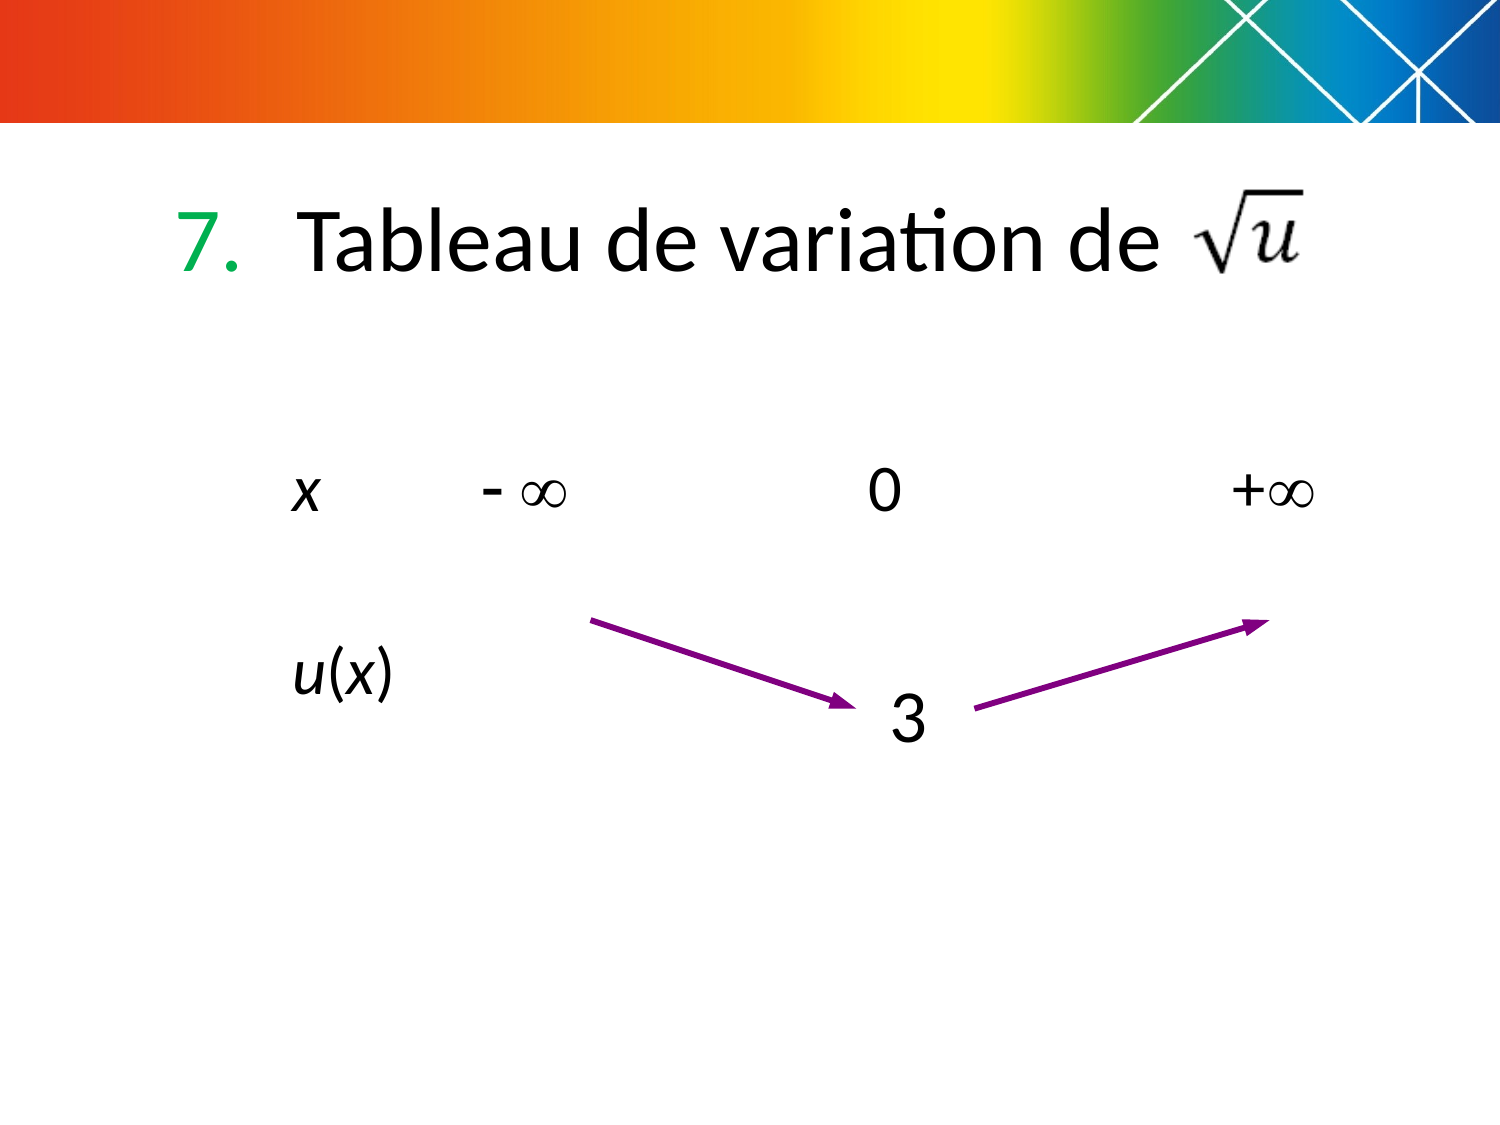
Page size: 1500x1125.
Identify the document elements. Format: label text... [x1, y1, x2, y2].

table_cell 3 [467, 549, 1372, 787]
picture [1340, 0, 1500, 123]
title Tableau de variation de [159, 163, 1425, 305]
table_header x [278, 421, 467, 549]
picture [0, 0, 1359, 123]
table_header   0 + [467, 421, 1372, 549]
table_cell u(x) [278, 549, 467, 787]
picture [1180, 172, 1329, 303]
